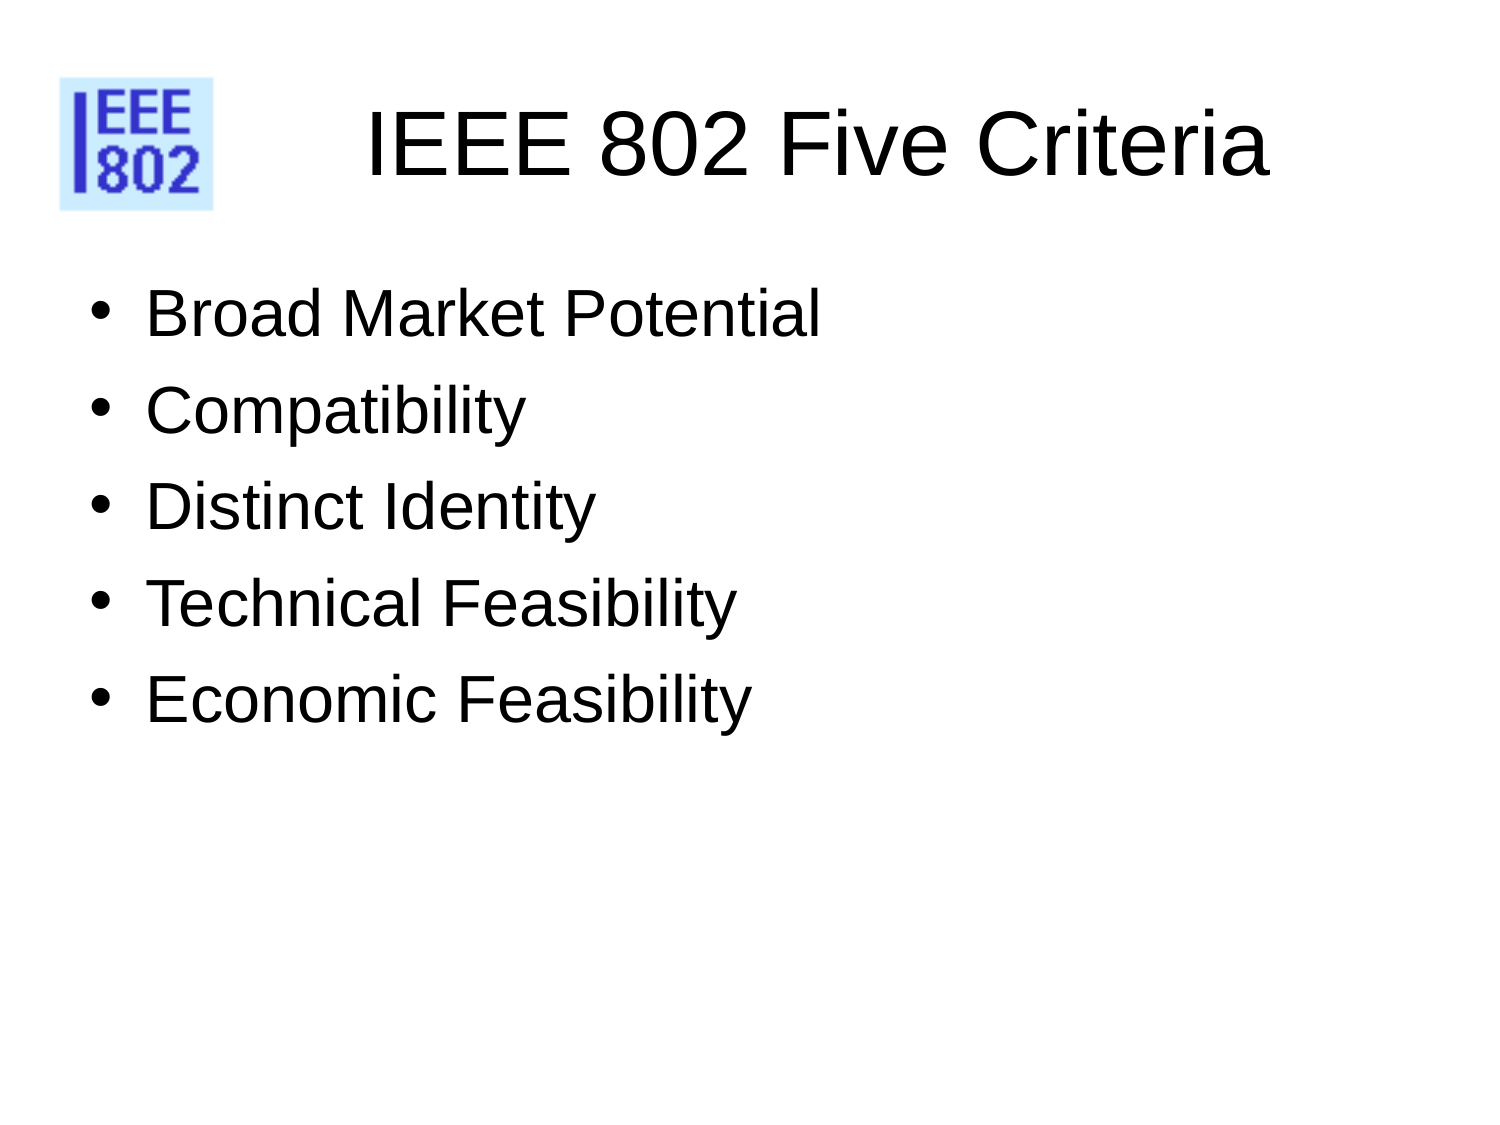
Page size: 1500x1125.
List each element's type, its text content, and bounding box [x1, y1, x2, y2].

text_box Broad Market Potential Compatibility Distinct Identity Technical Feasibility Economic Feasibility [74, 262, 1425, 1005]
text_box IEEE 802 Five Criteria [212, 45, 1425, 233]
picture [37, 49, 232, 250]
